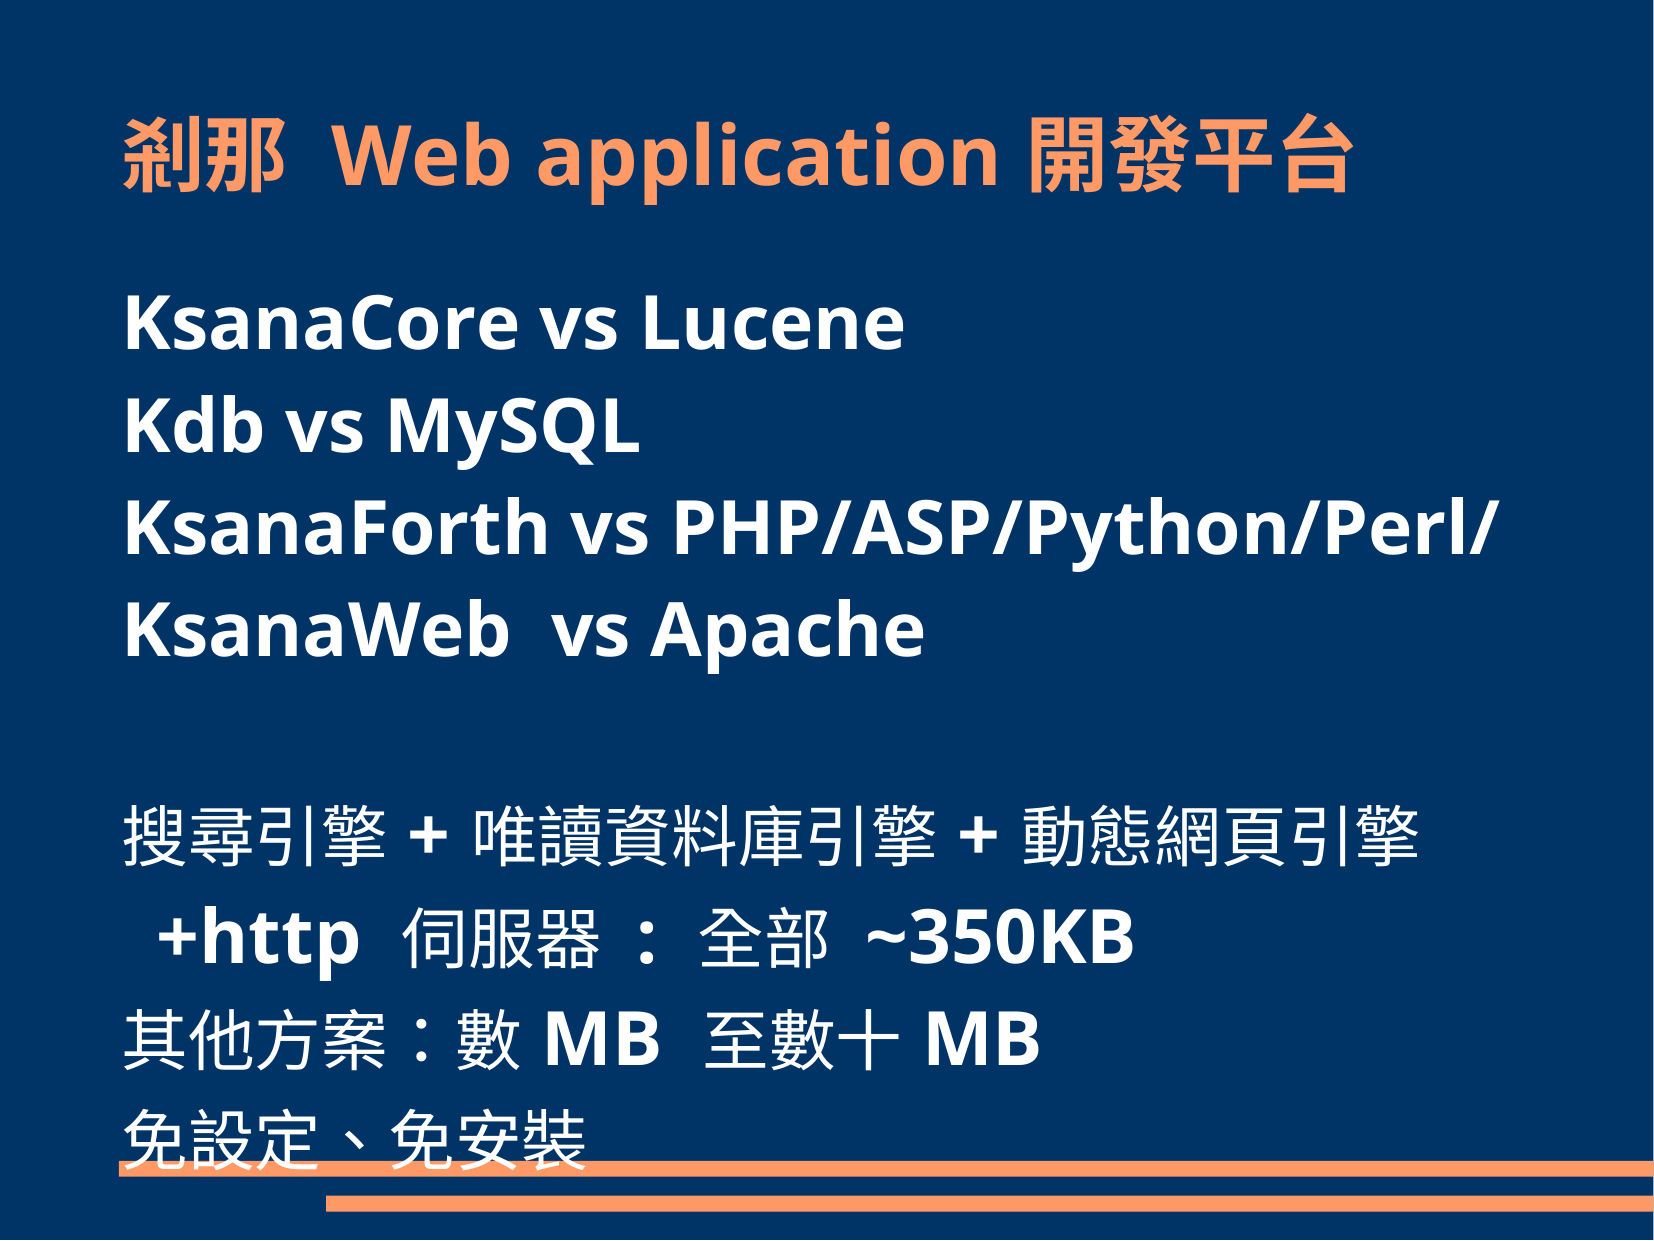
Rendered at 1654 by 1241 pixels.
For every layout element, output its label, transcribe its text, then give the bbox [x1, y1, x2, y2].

subtitle KsanaCore vs Lucene Kdb vs MySQL KsanaForth vs PHP/ASP/Python/Perl/ KsanaWeb vs Apache 搜尋引擎+唯讀資料庫引擎+動態網頁引擎+http 伺服器 : 全部 ~350KB 其他方案：數MB 至數十MB 免設定、免安裝 [121, 296, 1561, 1158]
title 剎那 Web application開發平台 [121, 46, 1534, 254]
